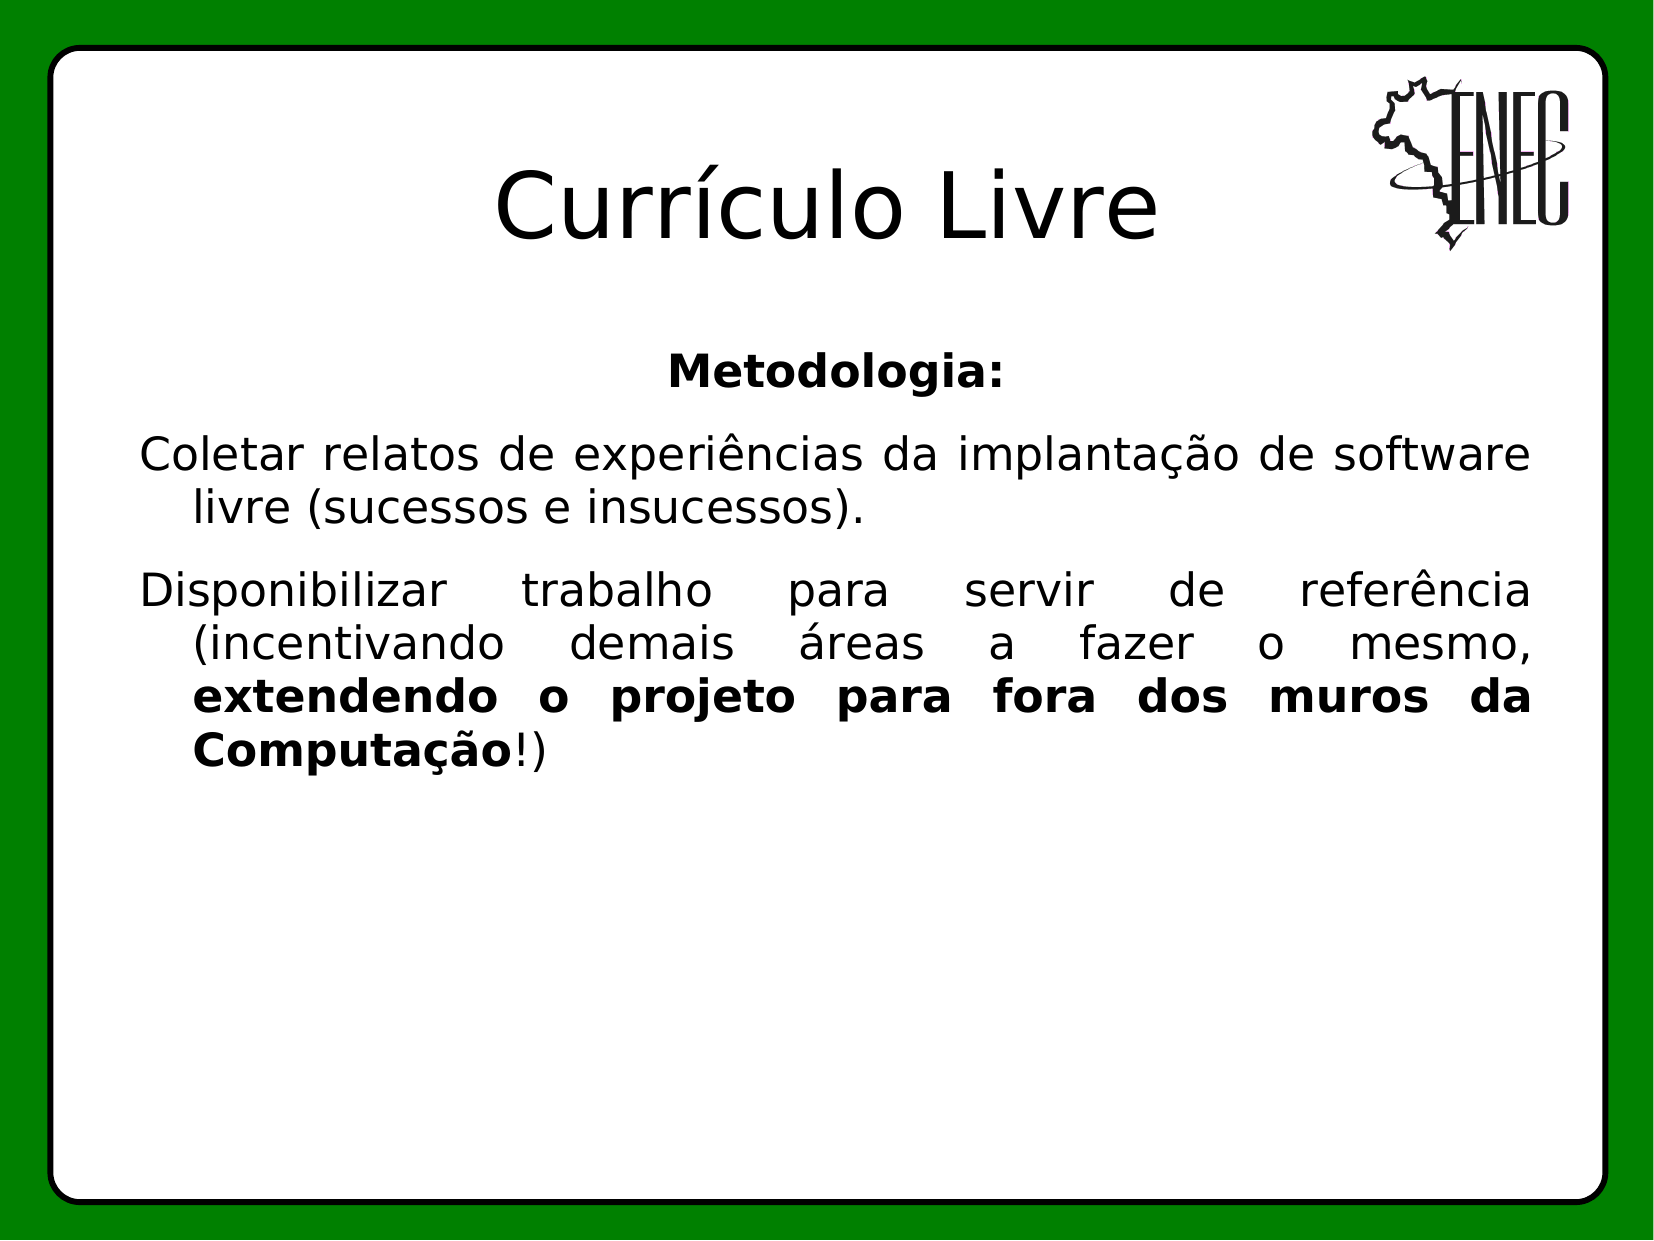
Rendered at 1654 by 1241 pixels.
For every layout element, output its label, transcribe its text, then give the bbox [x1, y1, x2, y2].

title Currículo Livre [121, 102, 1534, 311]
list Metodologia: Coletar relatos de experiências da implantação de software livre (sucessos e insucessos). Disponibilizar trabalho para servir de referência (incentivando demais áreas a fazer o mesmo, extendendo o projeto para fora dos muros da Computação!) [121, 344, 1534, 1127]
picture [1367, 71, 1574, 273]
